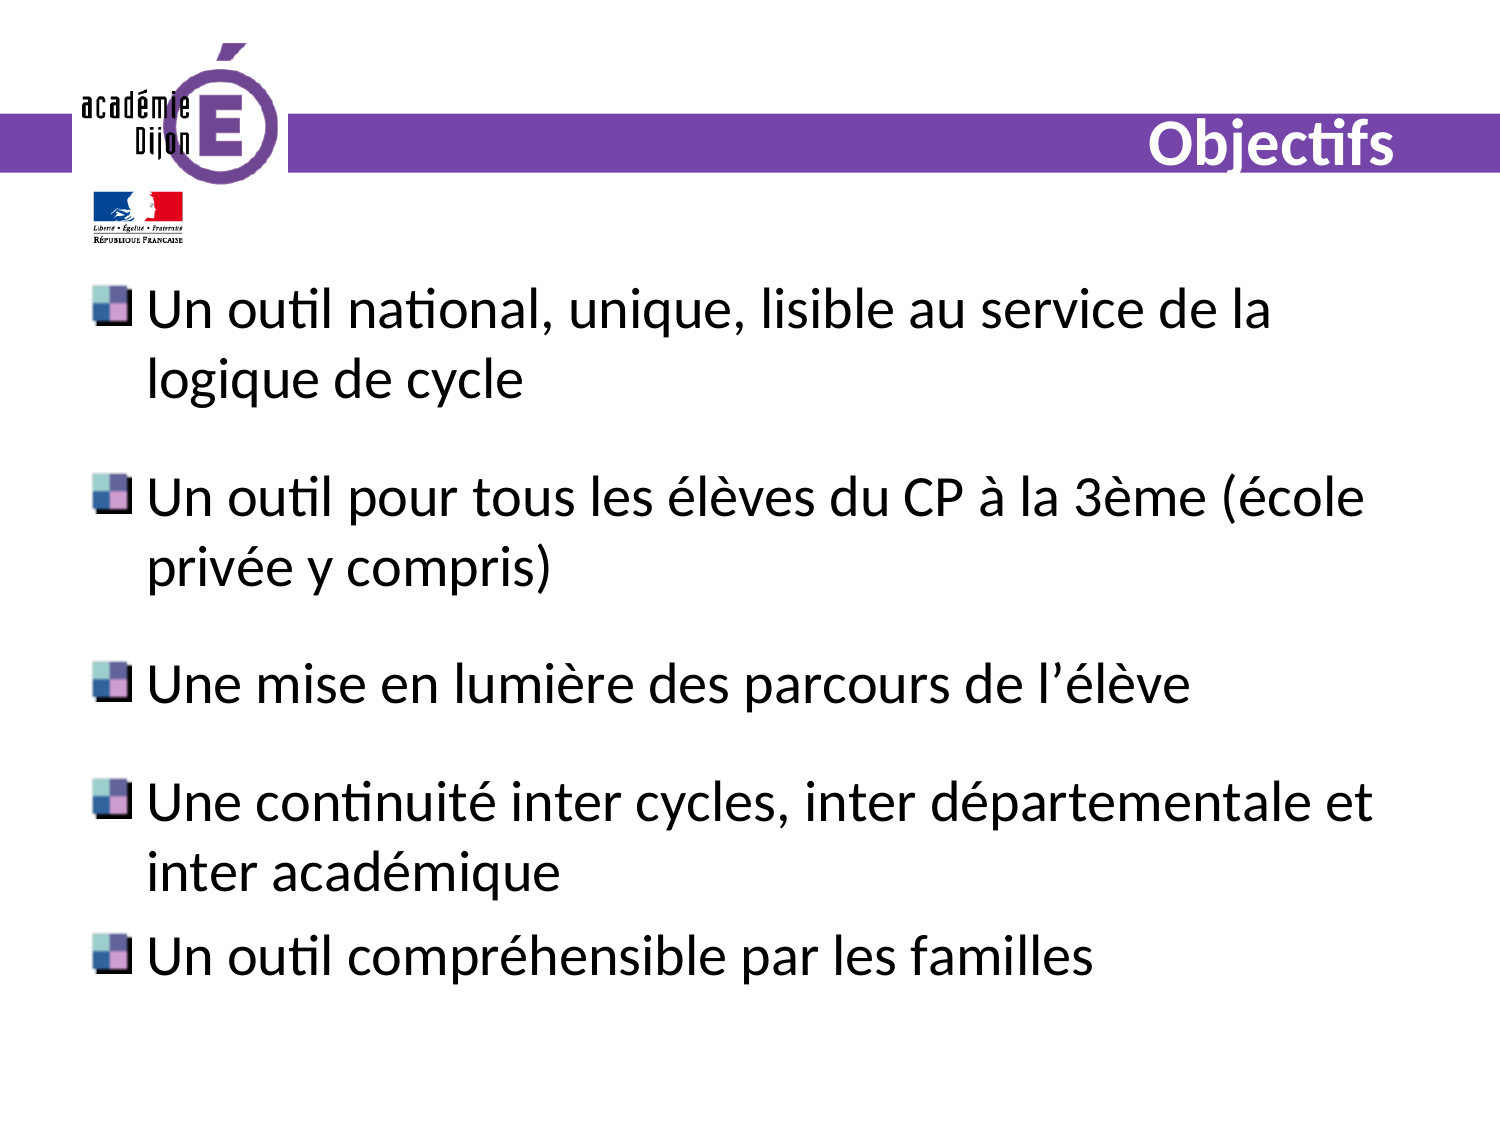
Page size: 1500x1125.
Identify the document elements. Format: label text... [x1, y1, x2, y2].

text_box Un outil national, unique, lisible au service de la logique de cycle Un outil pour tous les élèves du CP à la 3ème (école privée y compris) Une mise en lumière des parcours de l’élève Une continuité inter cycles, inter départementale et inter académique Un outil compréhensible par les familles [75, 262, 1426, 1005]
picture [90, 283, 132, 326]
picture [82, 43, 278, 243]
picture [90, 471, 132, 514]
picture [90, 931, 132, 974]
picture [90, 776, 132, 819]
picture [90, 659, 132, 702]
text_box Objectifs [360, 45, 1426, 233]
